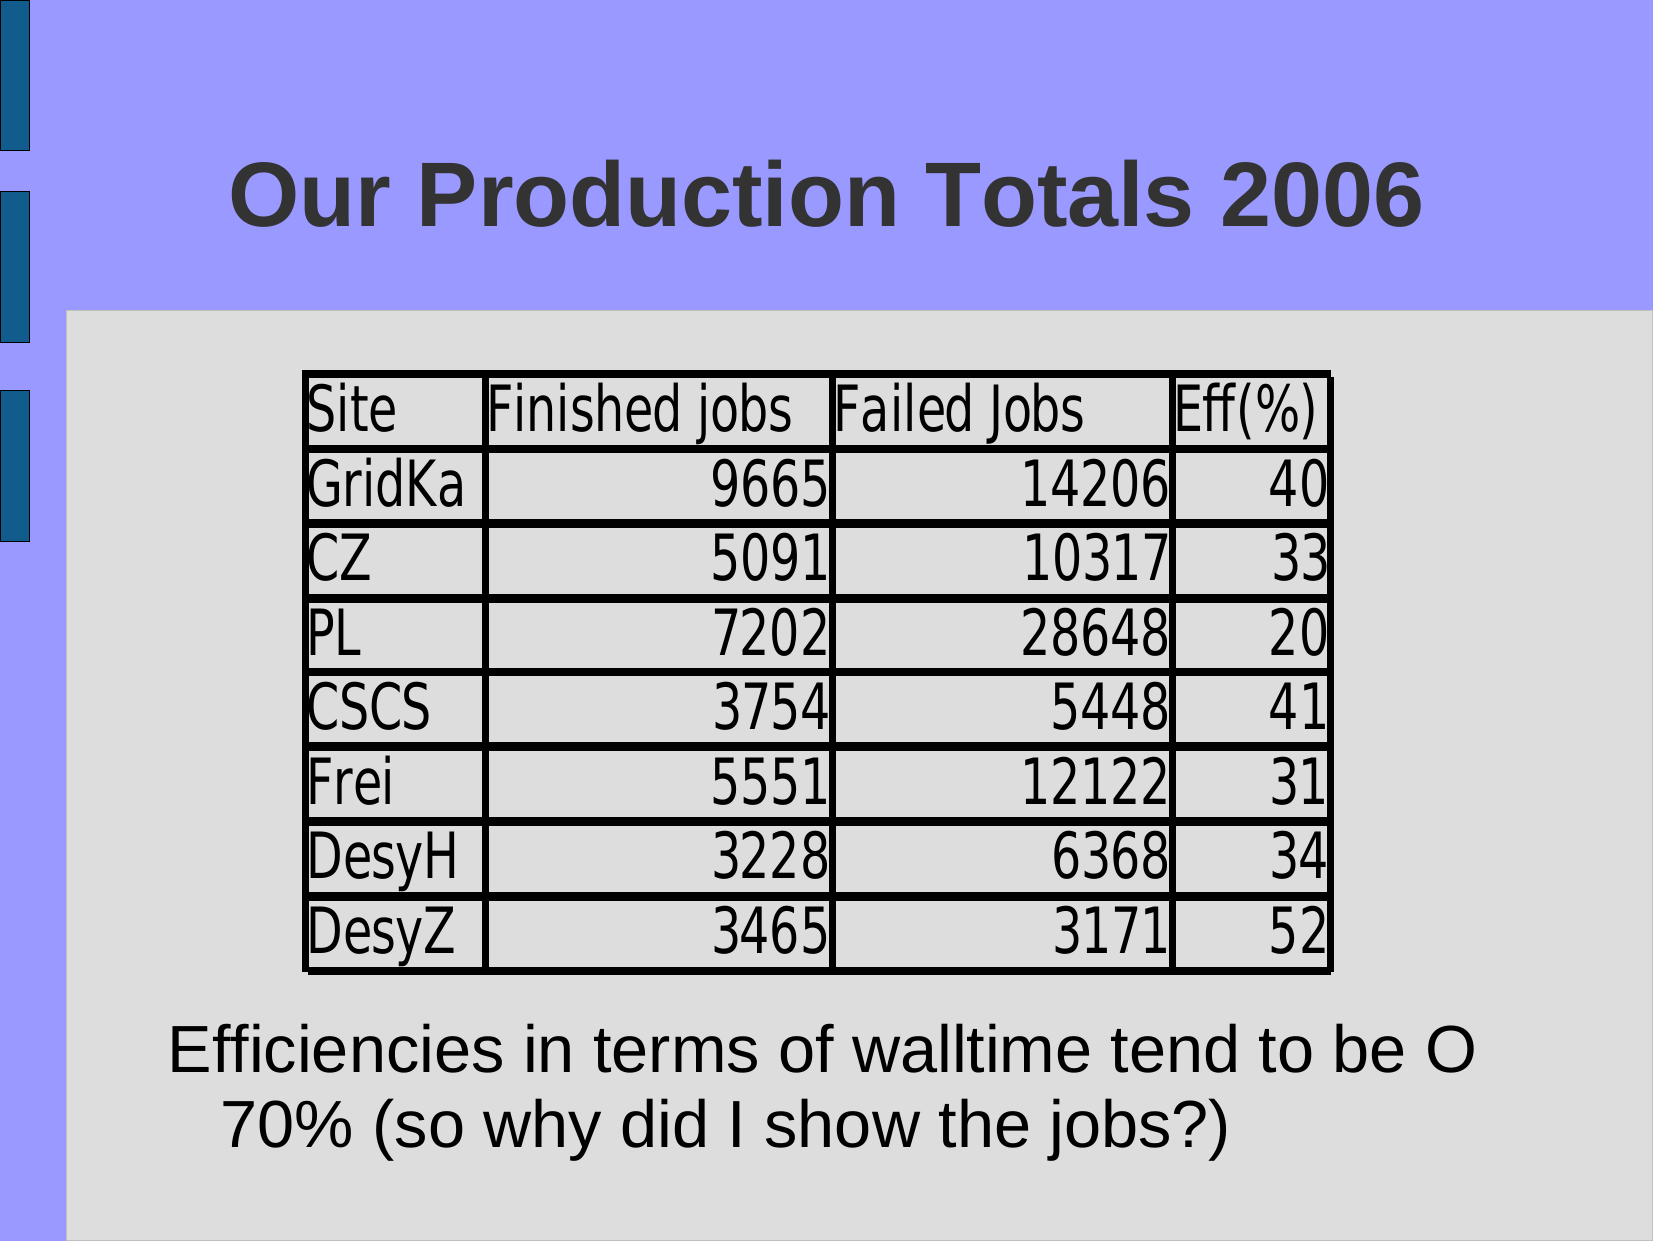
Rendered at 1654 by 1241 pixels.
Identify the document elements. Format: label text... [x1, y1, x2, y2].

list Efficiencies in terms of walltime tend to be O 70% (so why did I show the jobs?) [150, 1012, 1538, 1201]
title Our Production Totals 2006 [121, 91, 1534, 299]
chart [121, 344, 1532, 1127]
